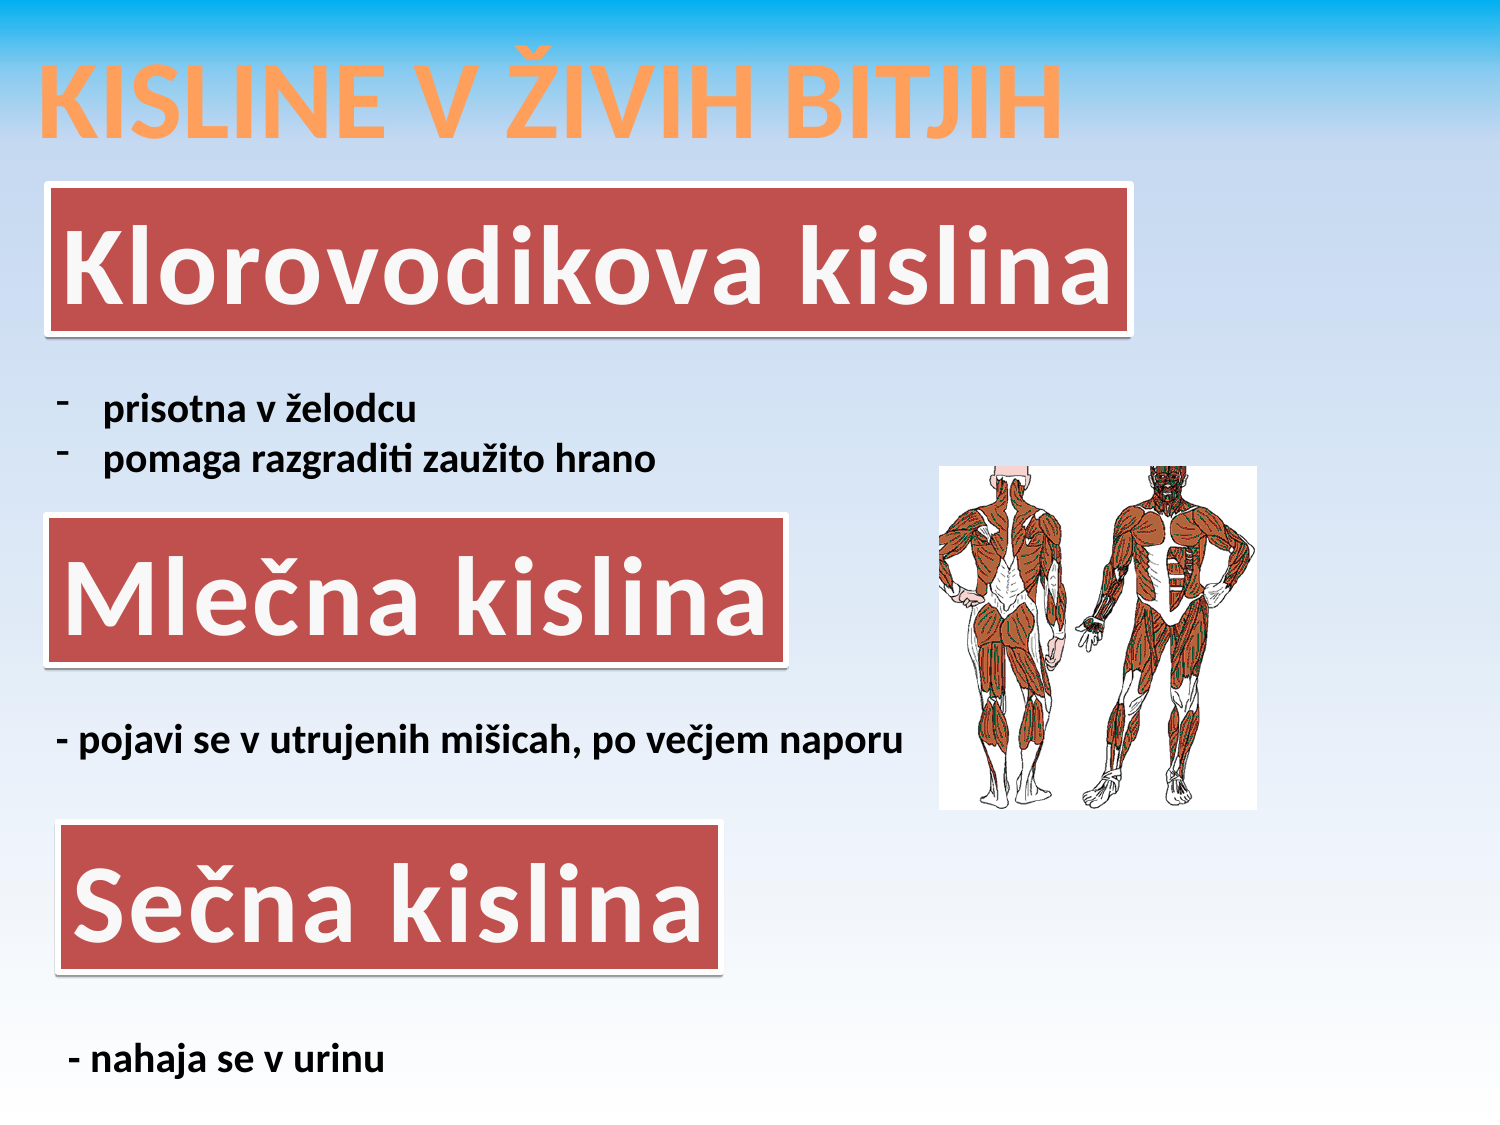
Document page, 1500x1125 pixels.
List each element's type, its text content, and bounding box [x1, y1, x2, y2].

text_box prisotna v želodcu pomaga razgraditi zaužito hrano [41, 373, 1137, 539]
text_box - nahaja se v urinu [53, 1023, 928, 1089]
picture [0, 11, 1500, 1125]
text_box Mlečna kislina [46, 515, 786, 666]
text_box - pojavi se v utrujenih mišicah, po večjem naporu [41, 704, 939, 770]
text_box Klorovodikova kislina [47, 184, 1131, 335]
text_box Sečna kislina [57, 822, 722, 973]
text_box KISLINE V ŽIVIH BITJIH [22, 19, 1082, 169]
